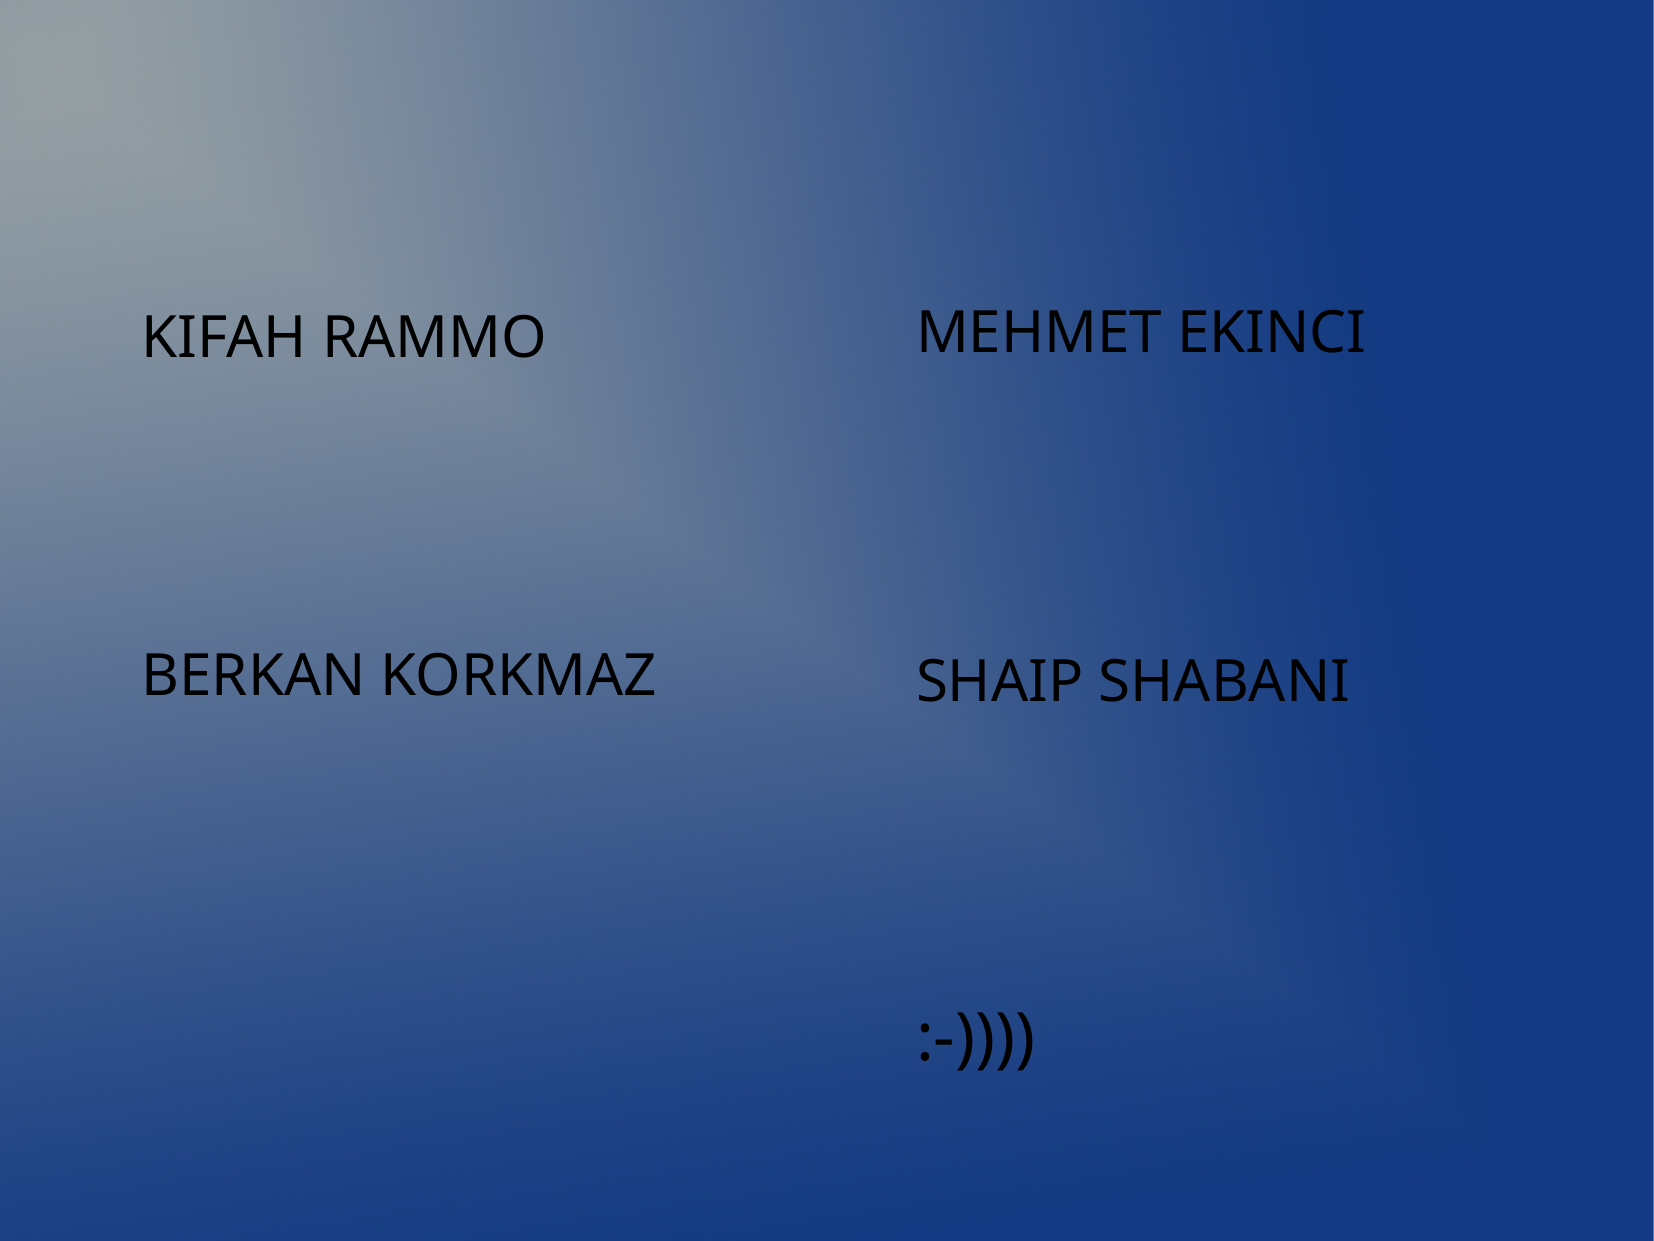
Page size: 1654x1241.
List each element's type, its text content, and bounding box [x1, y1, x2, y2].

list KIFAH RAMMO BERKAN KORKMAZ [71, 295, 798, 1114]
picture [0, 0, 1654, 1241]
list MEHMET EKINCI SHAIP SHABANI :-)))) [845, 290, 1572, 1103]
